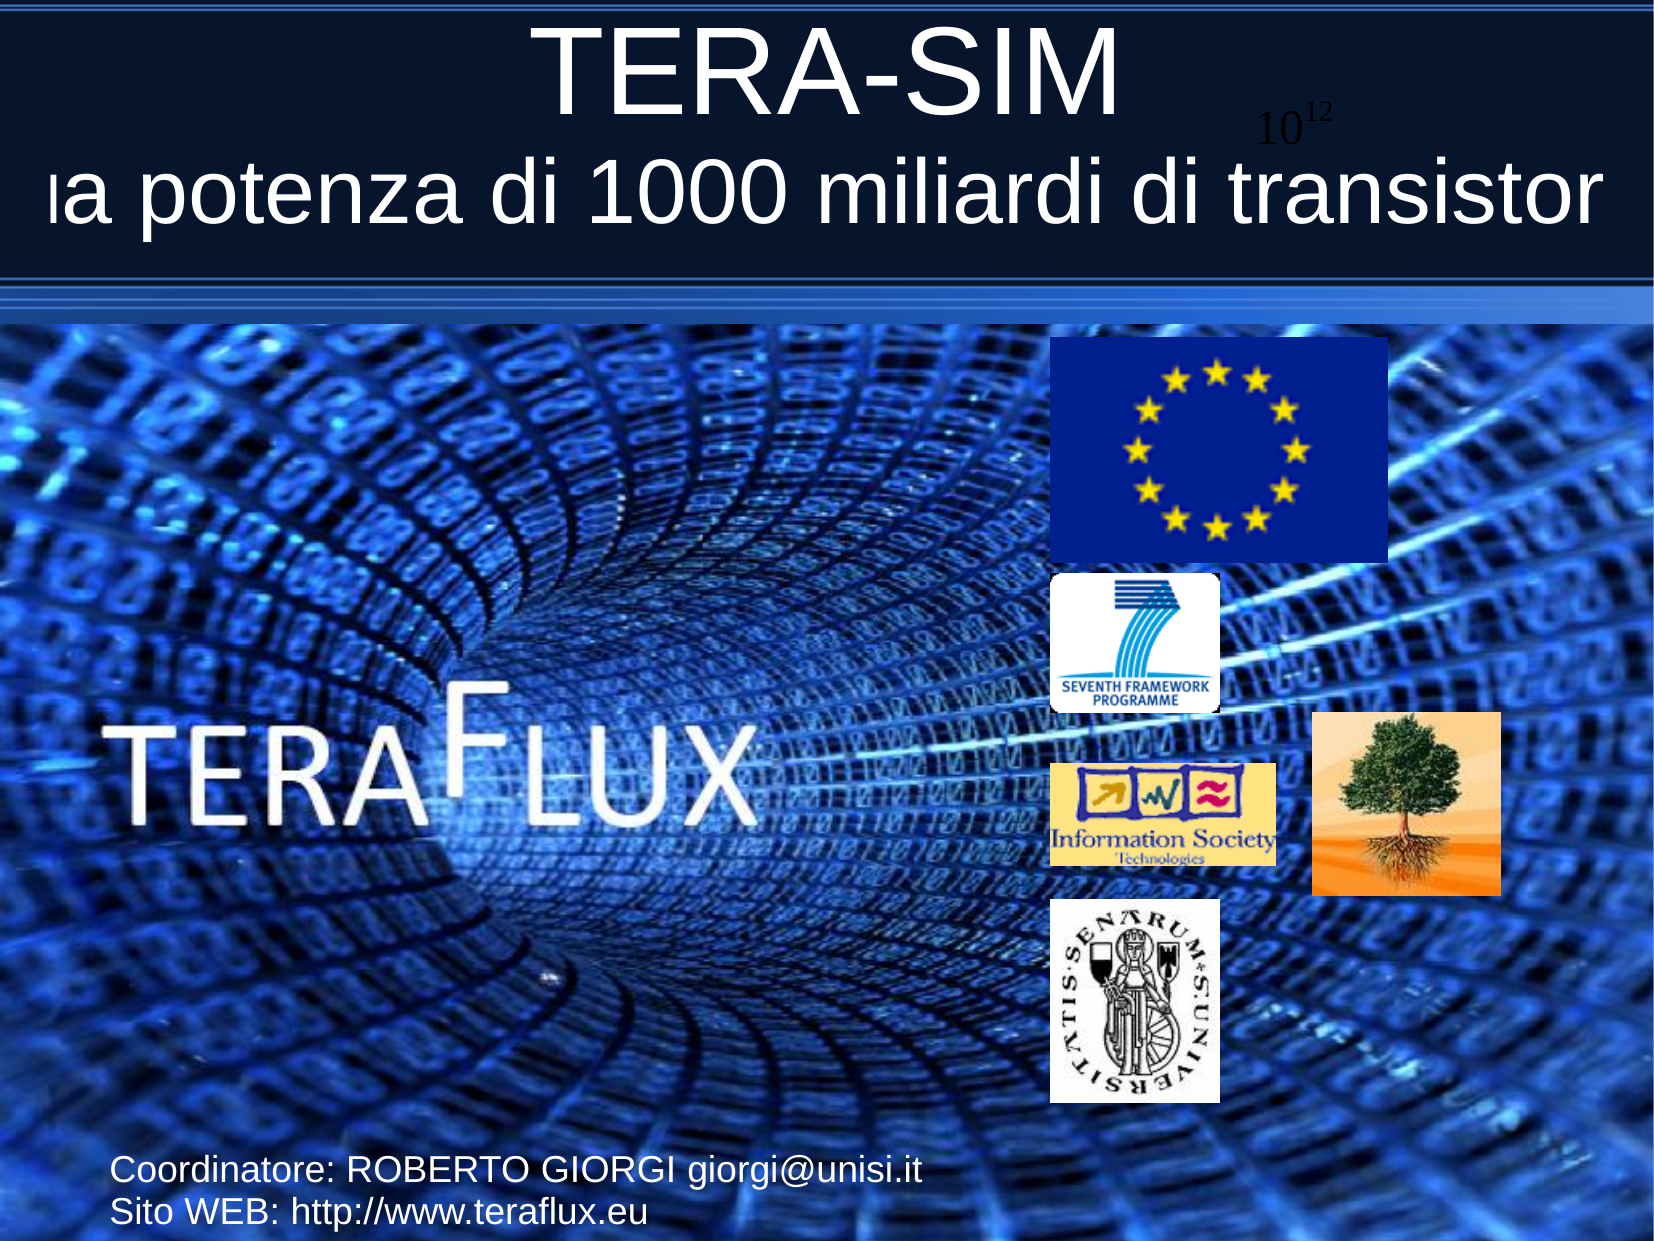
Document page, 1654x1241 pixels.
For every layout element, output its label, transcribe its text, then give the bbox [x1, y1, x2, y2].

text_box Coordinatore: ROBERTO GIORGI giorgi@unisi.it Sito WEB: http://www.teraflux.eu [94, 1141, 938, 1241]
chart [1248, 94, 1341, 157]
subtitle TERA-SIM la potenza di 1000 miliardi di transistor [0, 1, 1654, 244]
picture [0, 244, 1654, 1241]
